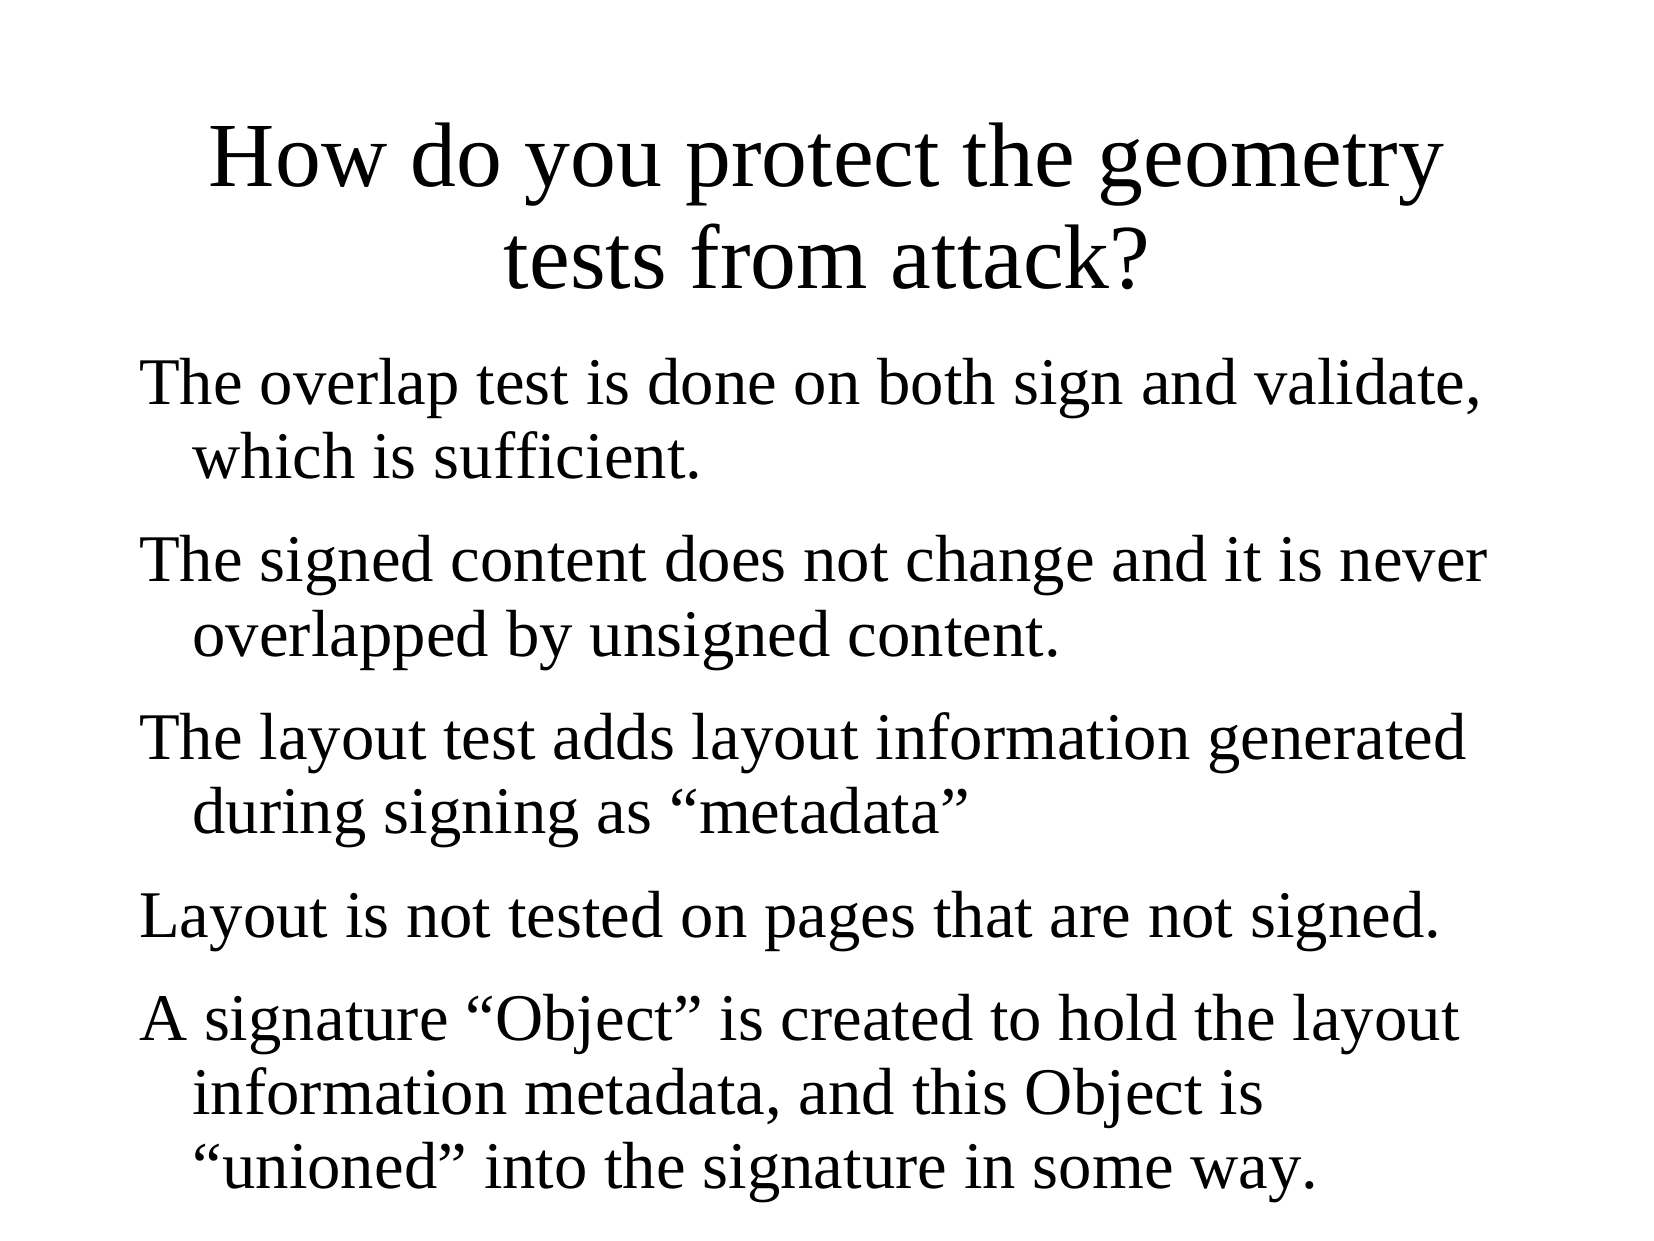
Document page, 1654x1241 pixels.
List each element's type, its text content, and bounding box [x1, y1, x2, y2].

title How do you protect the geometry tests from attack? [121, 100, 1534, 312]
list The overlap test is done on both sign and validate, which is sufficient. The signed content does not change and it is never overlapped by unsigned content. The layout test adds layout information generated during signing as “metadata” Layout is not tested on pages that are not signed. A signature “Object” is created to hold the layout information metadata, and this Object is “unioned” into the signature in some way. [121, 344, 1534, 1231]
